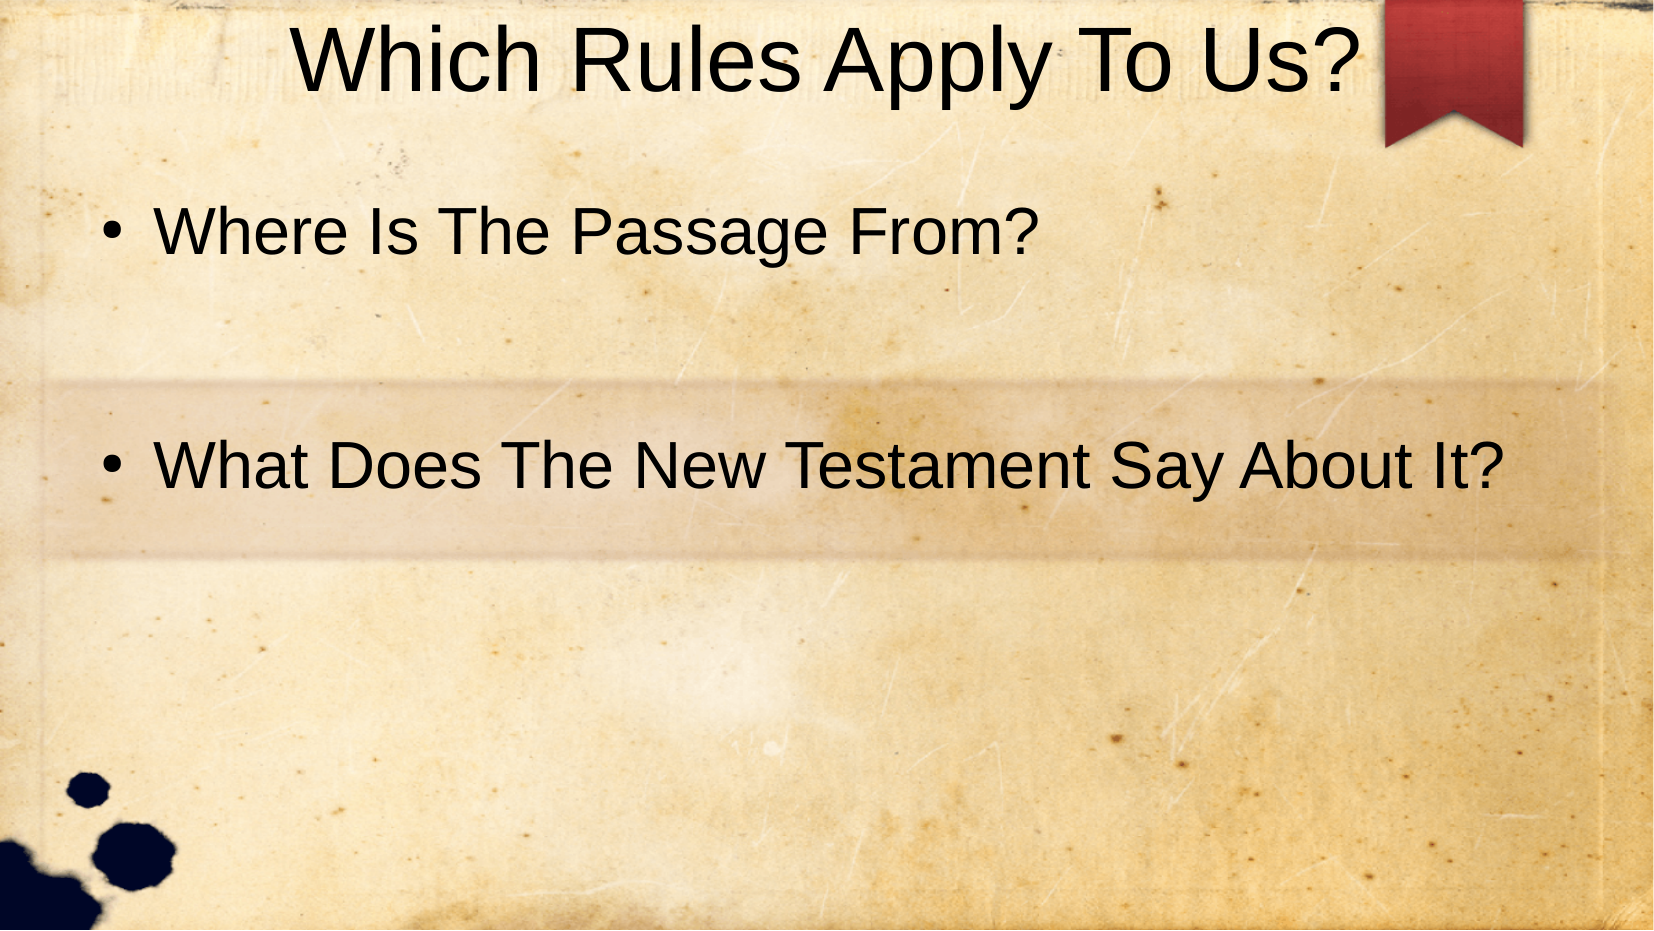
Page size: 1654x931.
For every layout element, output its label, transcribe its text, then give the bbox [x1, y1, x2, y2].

title Which Rules Apply To Us? [82, 0, 1571, 138]
list Where Is The Passage From? What Does The New Testament Say About It? [82, 193, 1571, 539]
picture [0, 0, 1654, 930]
